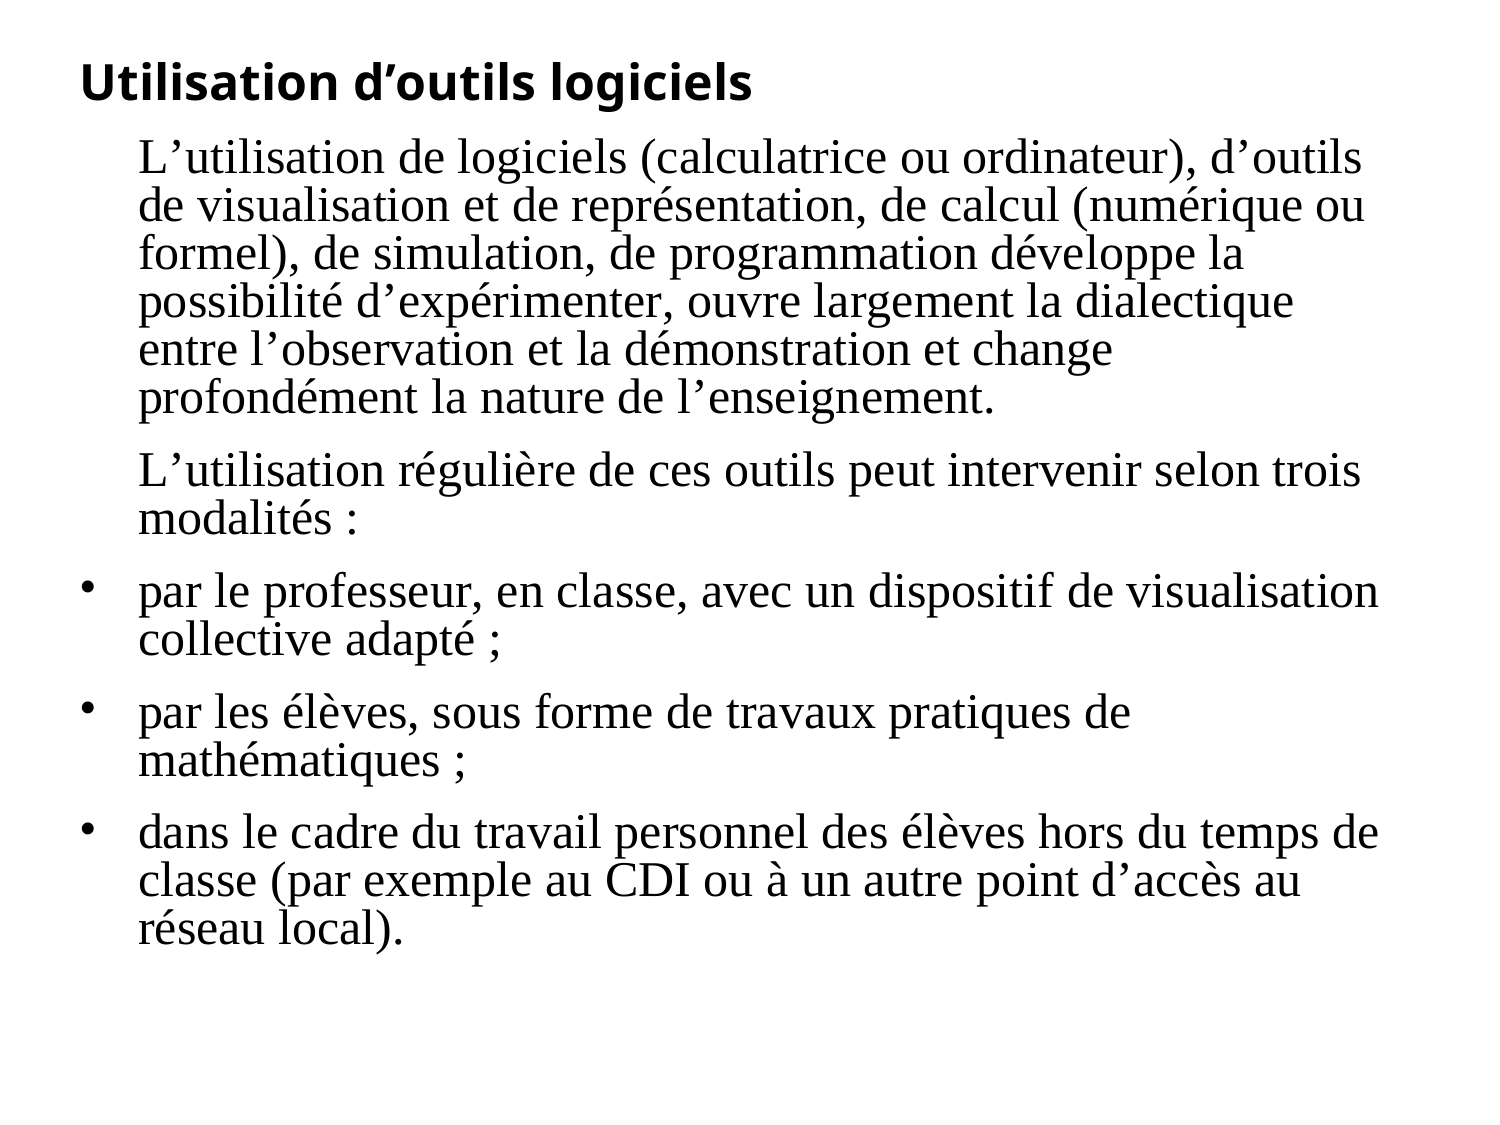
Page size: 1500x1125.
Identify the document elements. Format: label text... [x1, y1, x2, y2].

list Utilisation d’outils logiciels L’utilisation de logiciels (calculatrice ou ordinateur), d’outils de visualisation et de représentation, de calcul (numérique ou formel), de simulation, de programmation développe la possibilité d’expérimenter, ouvre largement la dialectique entre l’observation et la démonstration et change profondément la nature de l’enseignement. L’utilisation régulière de ces outils peut intervenir selon trois modalités : par le professeur, en classe, avec un dispositif de visualisation collective adapté ; par les élèves, sous forme de travaux pratiques de mathématiques ; dans le cadre du travail personnel des élèves hors du temps de classe (par exemple au CDI ou à un autre point d’accès au réseau local). [64, 54, 1415, 1059]
